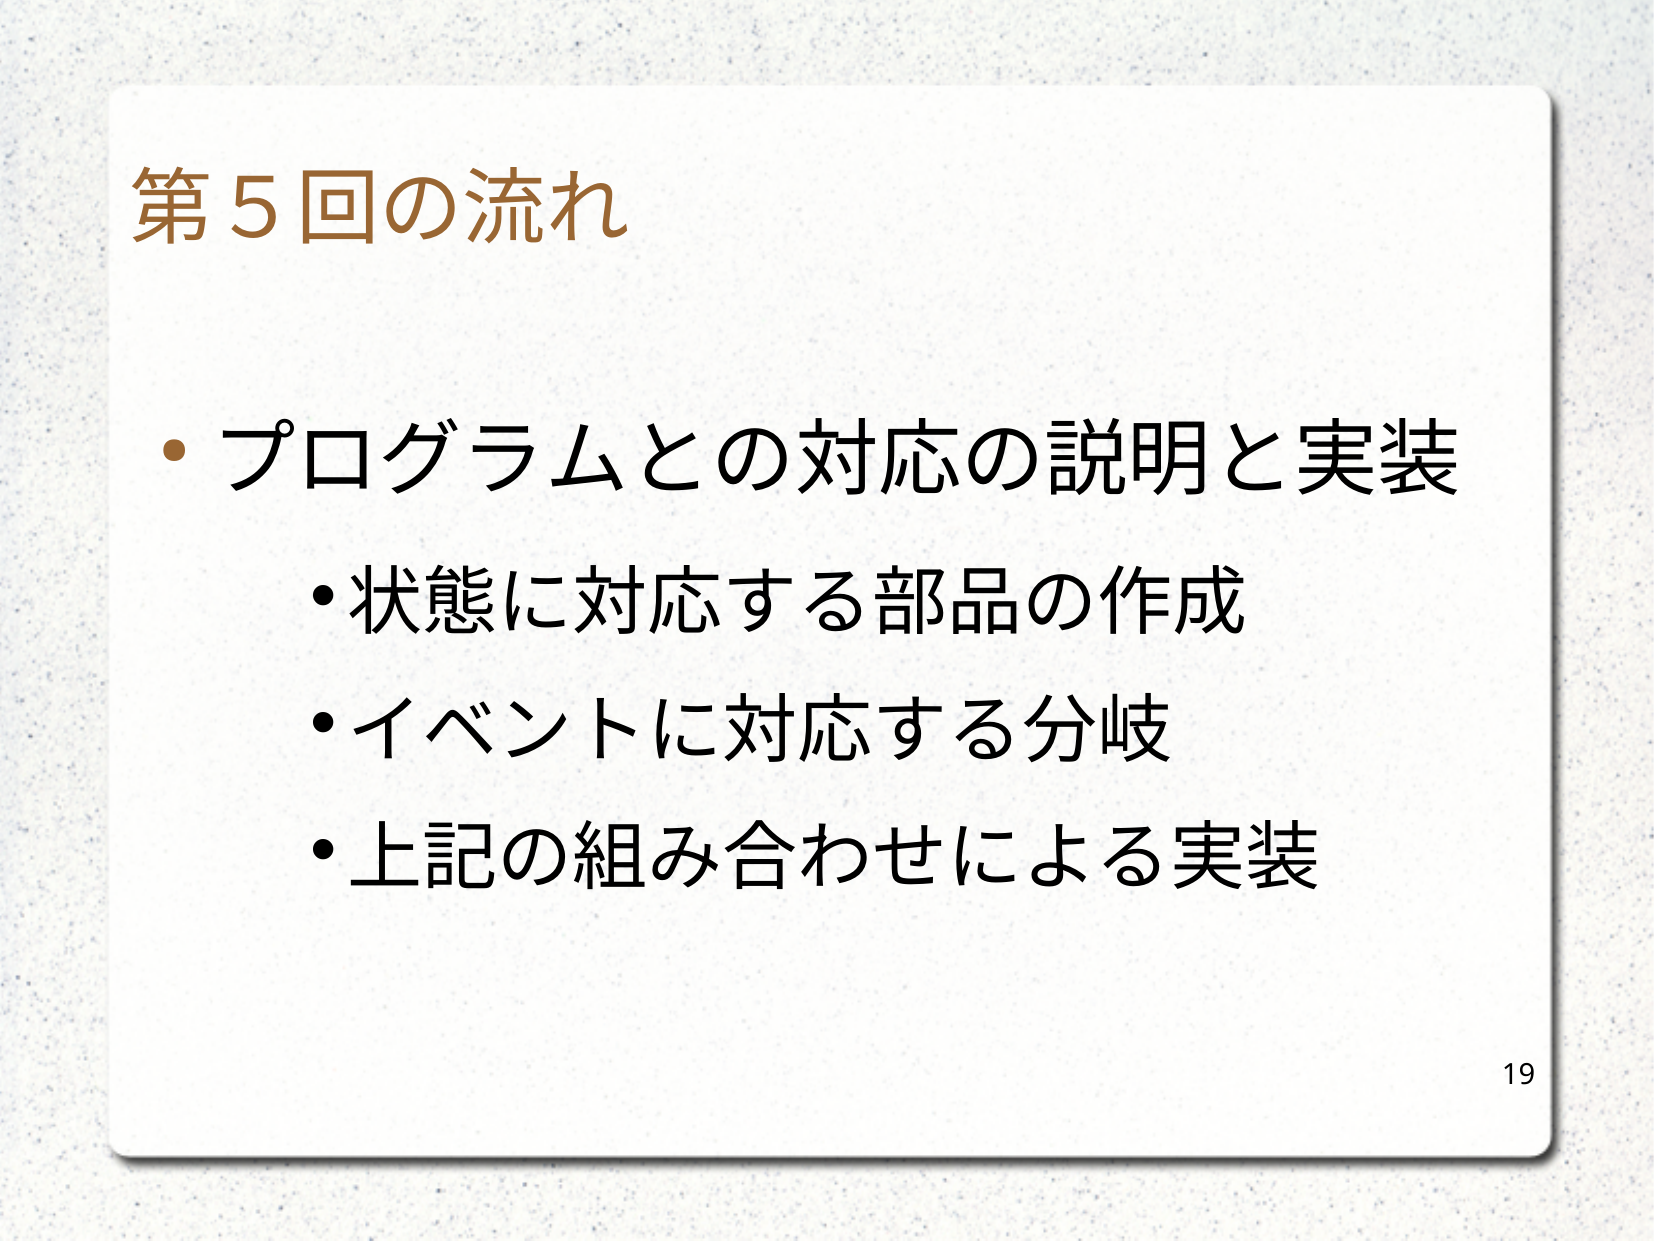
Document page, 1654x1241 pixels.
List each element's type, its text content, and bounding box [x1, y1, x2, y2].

title 第５回の流れ [129, 94, 1619, 302]
list プログラムとの対応の説明と実装 [141, 392, 1501, 721]
text_box 状態に対応する部品の作成 イベントに対応する分岐 上記の組み合わせによる実装 [295, 543, 1654, 1163]
picture [0, 0, 1654, 1241]
